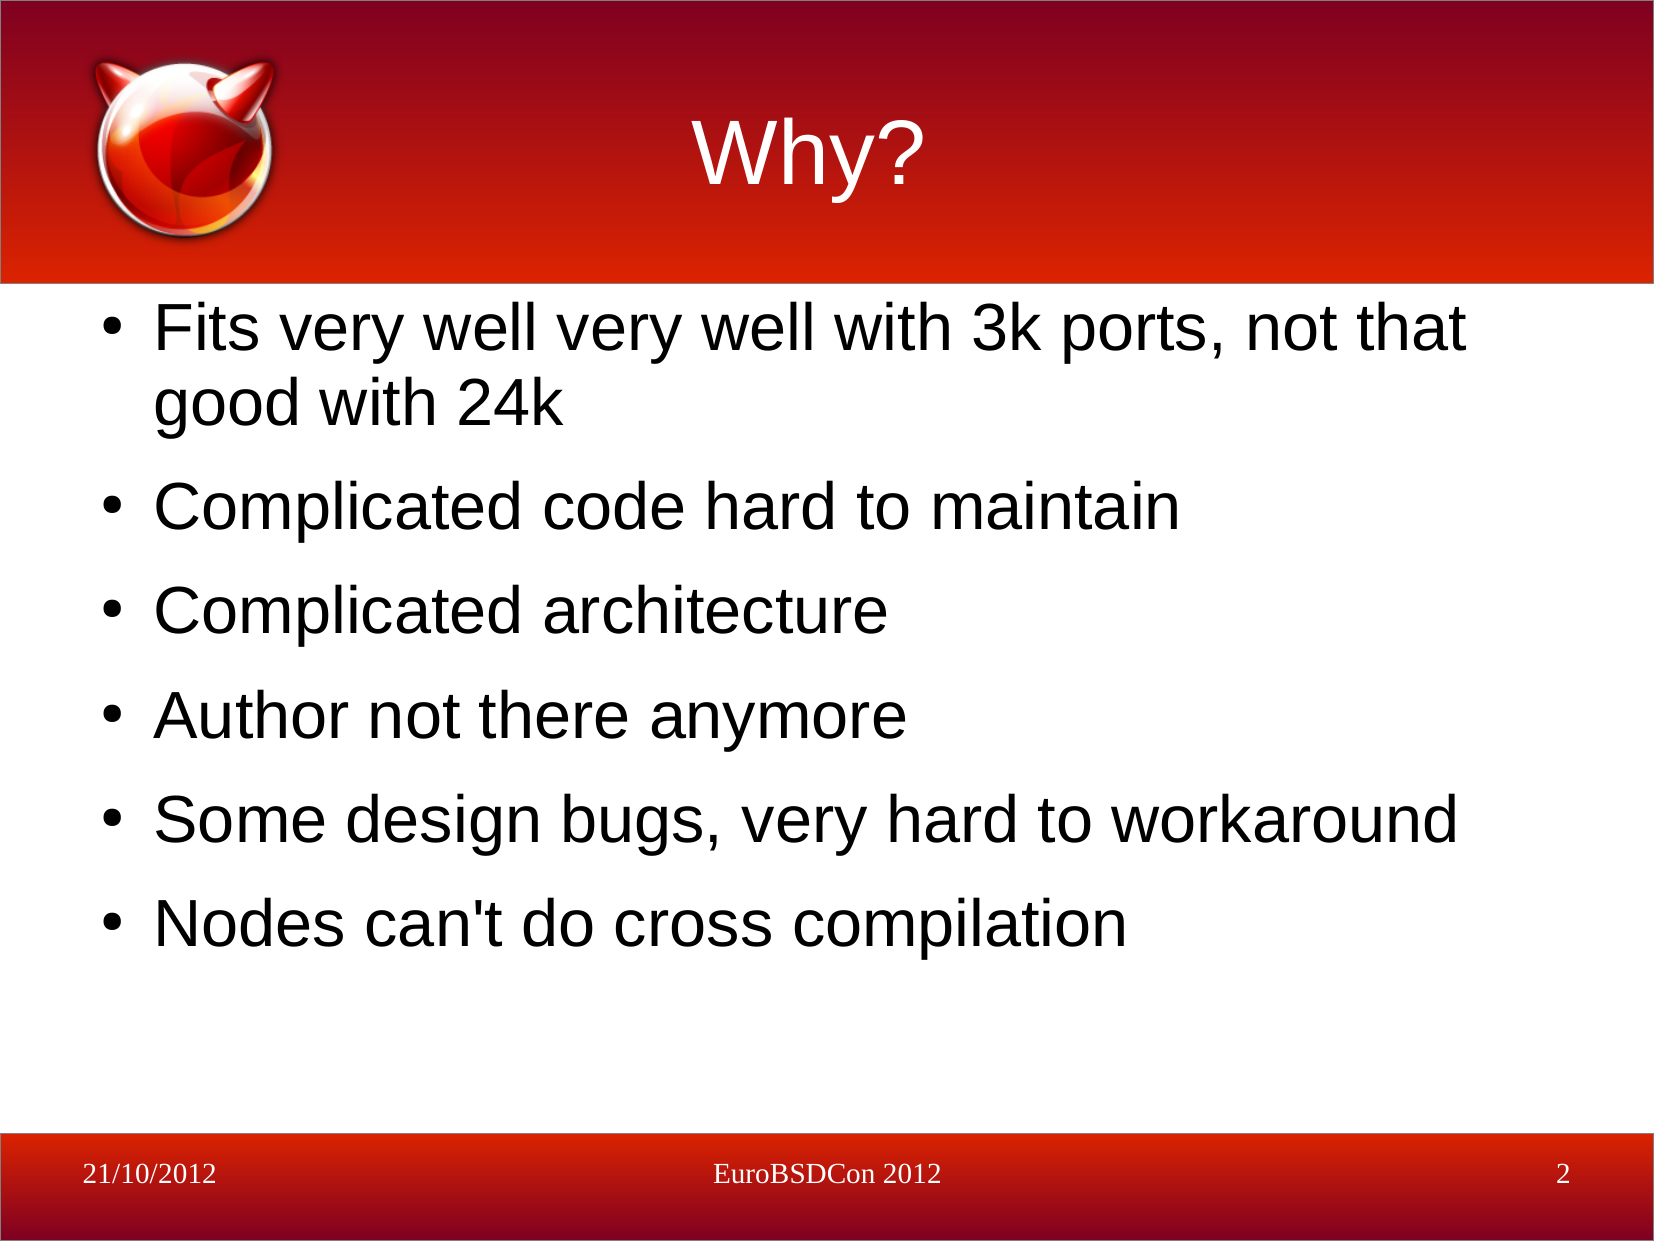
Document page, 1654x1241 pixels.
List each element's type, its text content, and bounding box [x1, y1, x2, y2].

title Why? [82, 49, 1536, 257]
list Fits very well very well with 3k ports, not that good with 24k Complicated code hard to maintain Complicated architecture Author not there anymore Some design bugs, very hard to workaround Nodes can't do cross compilation [82, 290, 1538, 1010]
